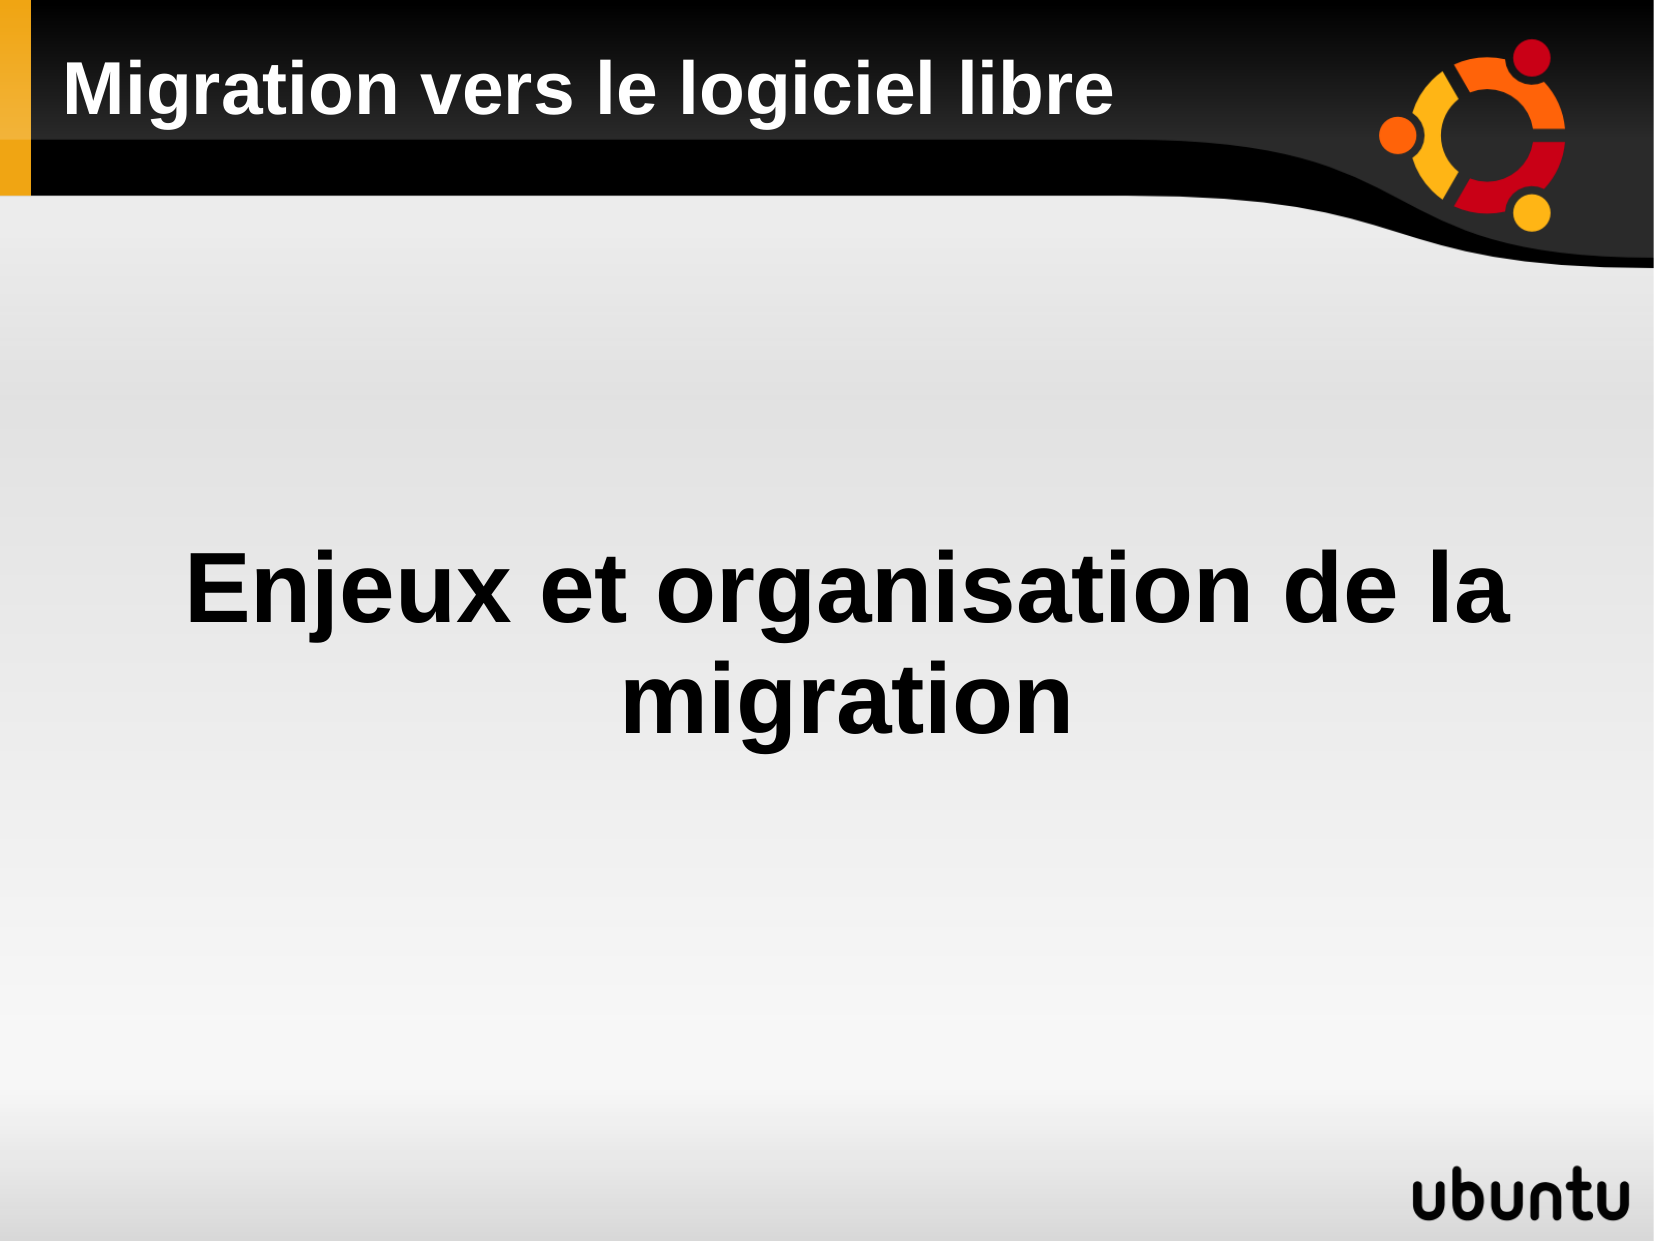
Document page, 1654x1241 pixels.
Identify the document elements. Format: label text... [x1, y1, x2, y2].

text_box Migration vers le logiciel libre [48, 39, 1132, 152]
picture [0, 0, 1654, 1241]
text_box Enjeux et organisation de la migration [100, 430, 1595, 857]
